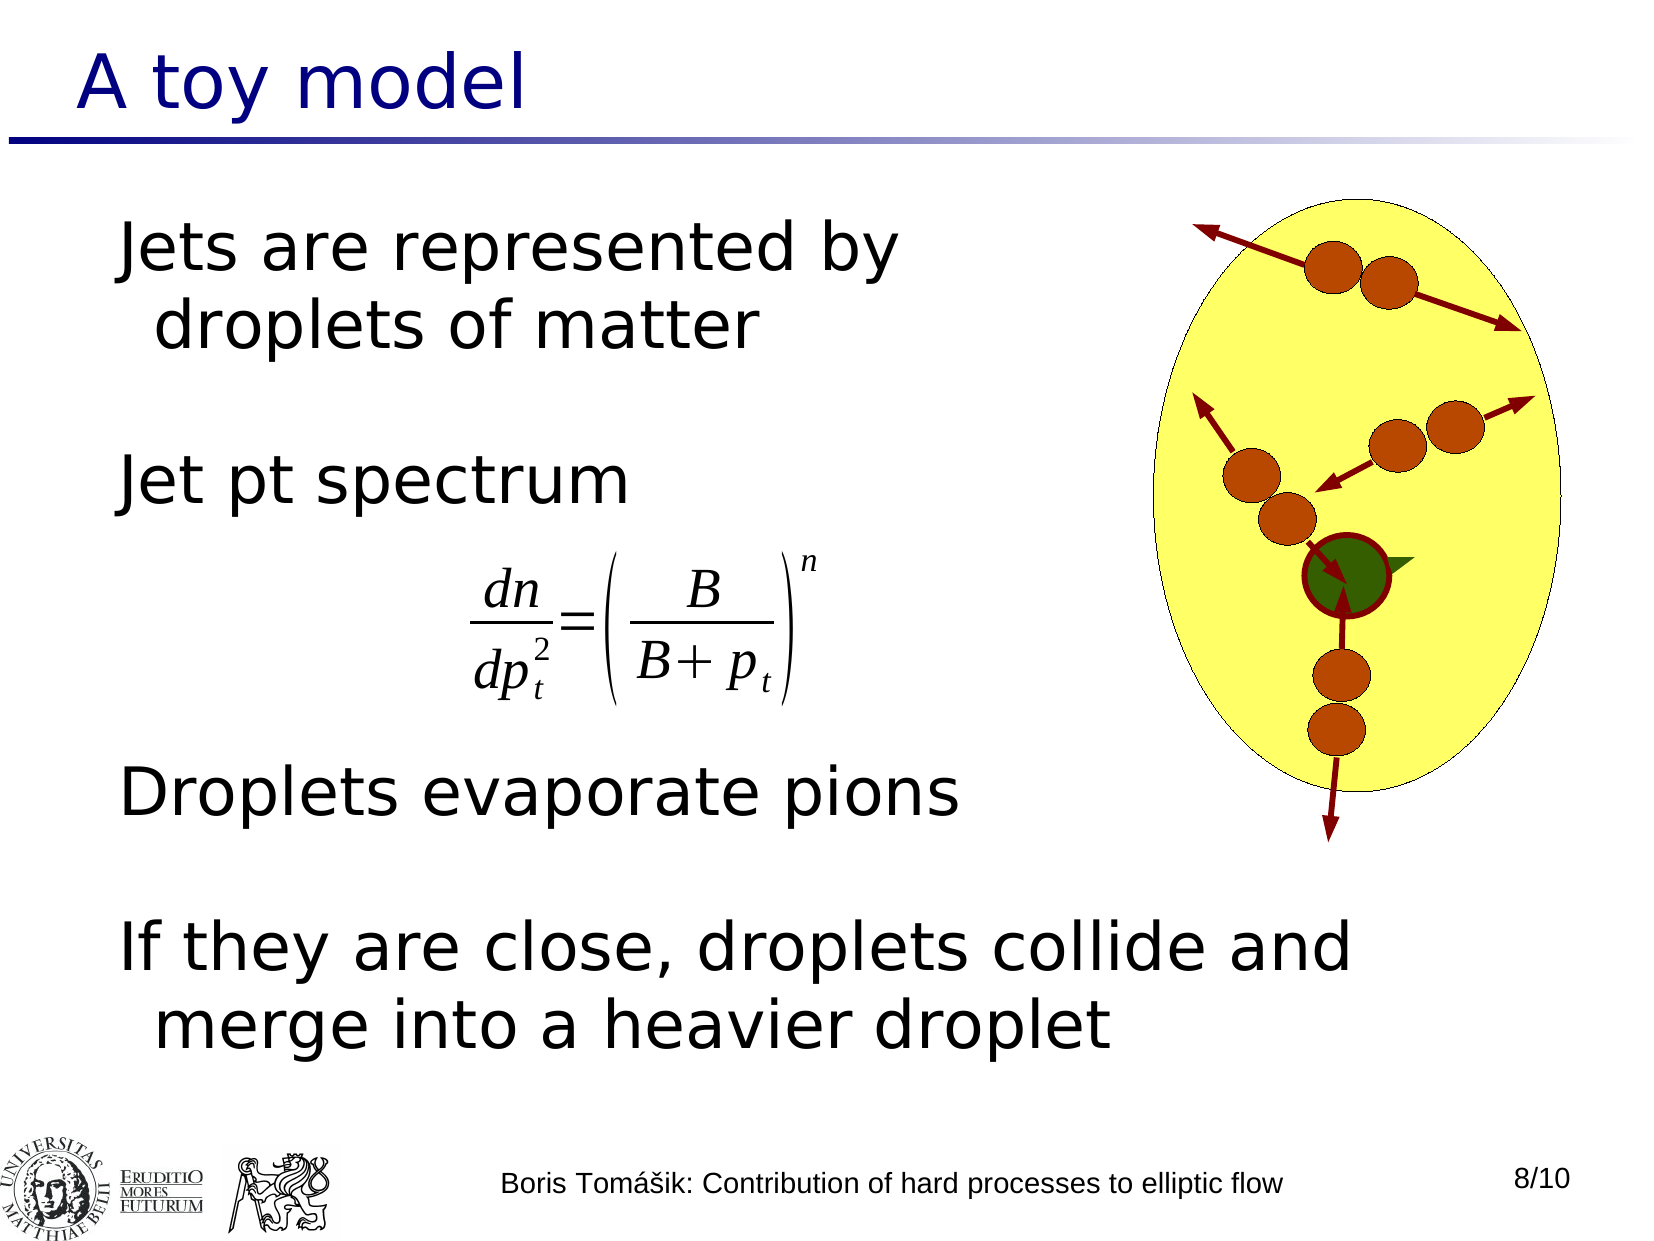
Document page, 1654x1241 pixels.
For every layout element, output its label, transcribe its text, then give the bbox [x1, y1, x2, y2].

title A toy model [75, 17, 1565, 149]
picture [221, 1143, 340, 1241]
chart [451, 539, 832, 709]
subtitle Jets are represented by droplets of matter Jet pt spectrum Droplets evaporate pions If they are close, droplets collide and merge into a heavier droplet [82, 171, 1571, 1102]
picture [0, 1137, 203, 1241]
